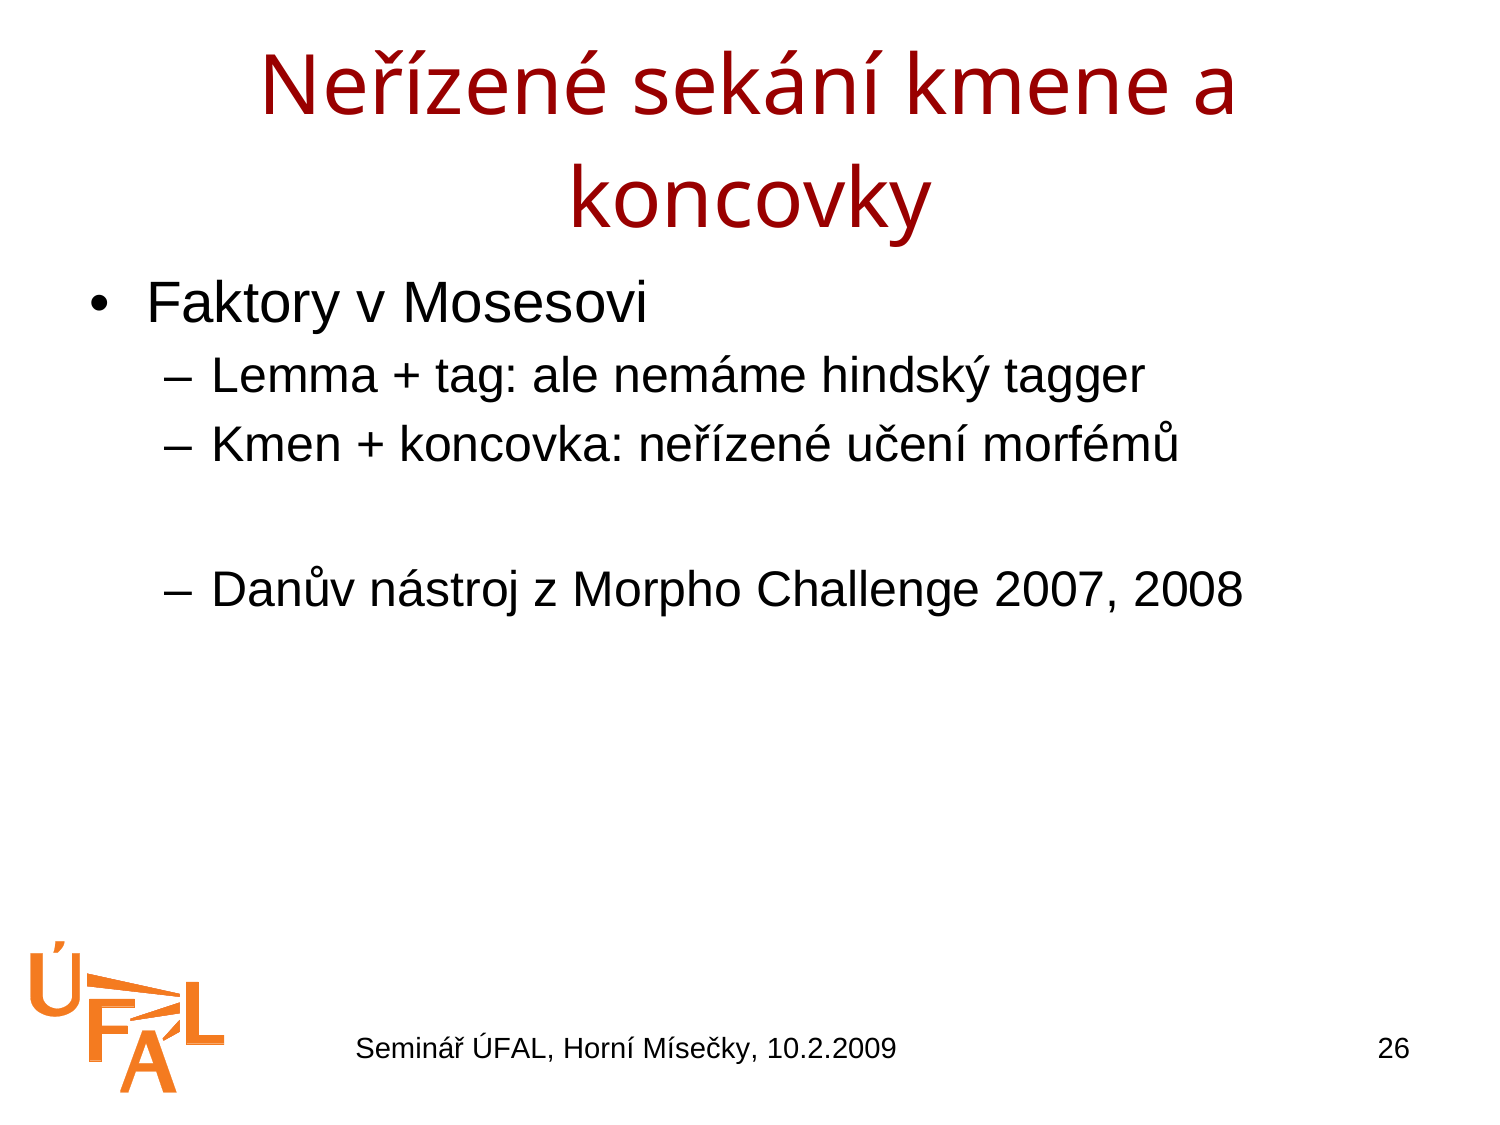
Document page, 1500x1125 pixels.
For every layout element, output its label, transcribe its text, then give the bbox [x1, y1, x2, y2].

title Neřízené sekání kmene a koncovky [75, 45, 1426, 233]
list Faktory v Mosesovi Lemma + tag: ale nemáme hindský tagger Kmen + koncovka: neřízené učení morfémů Danův nástroj z Morpho Challenge 2007, 2008 [75, 262, 1426, 1006]
